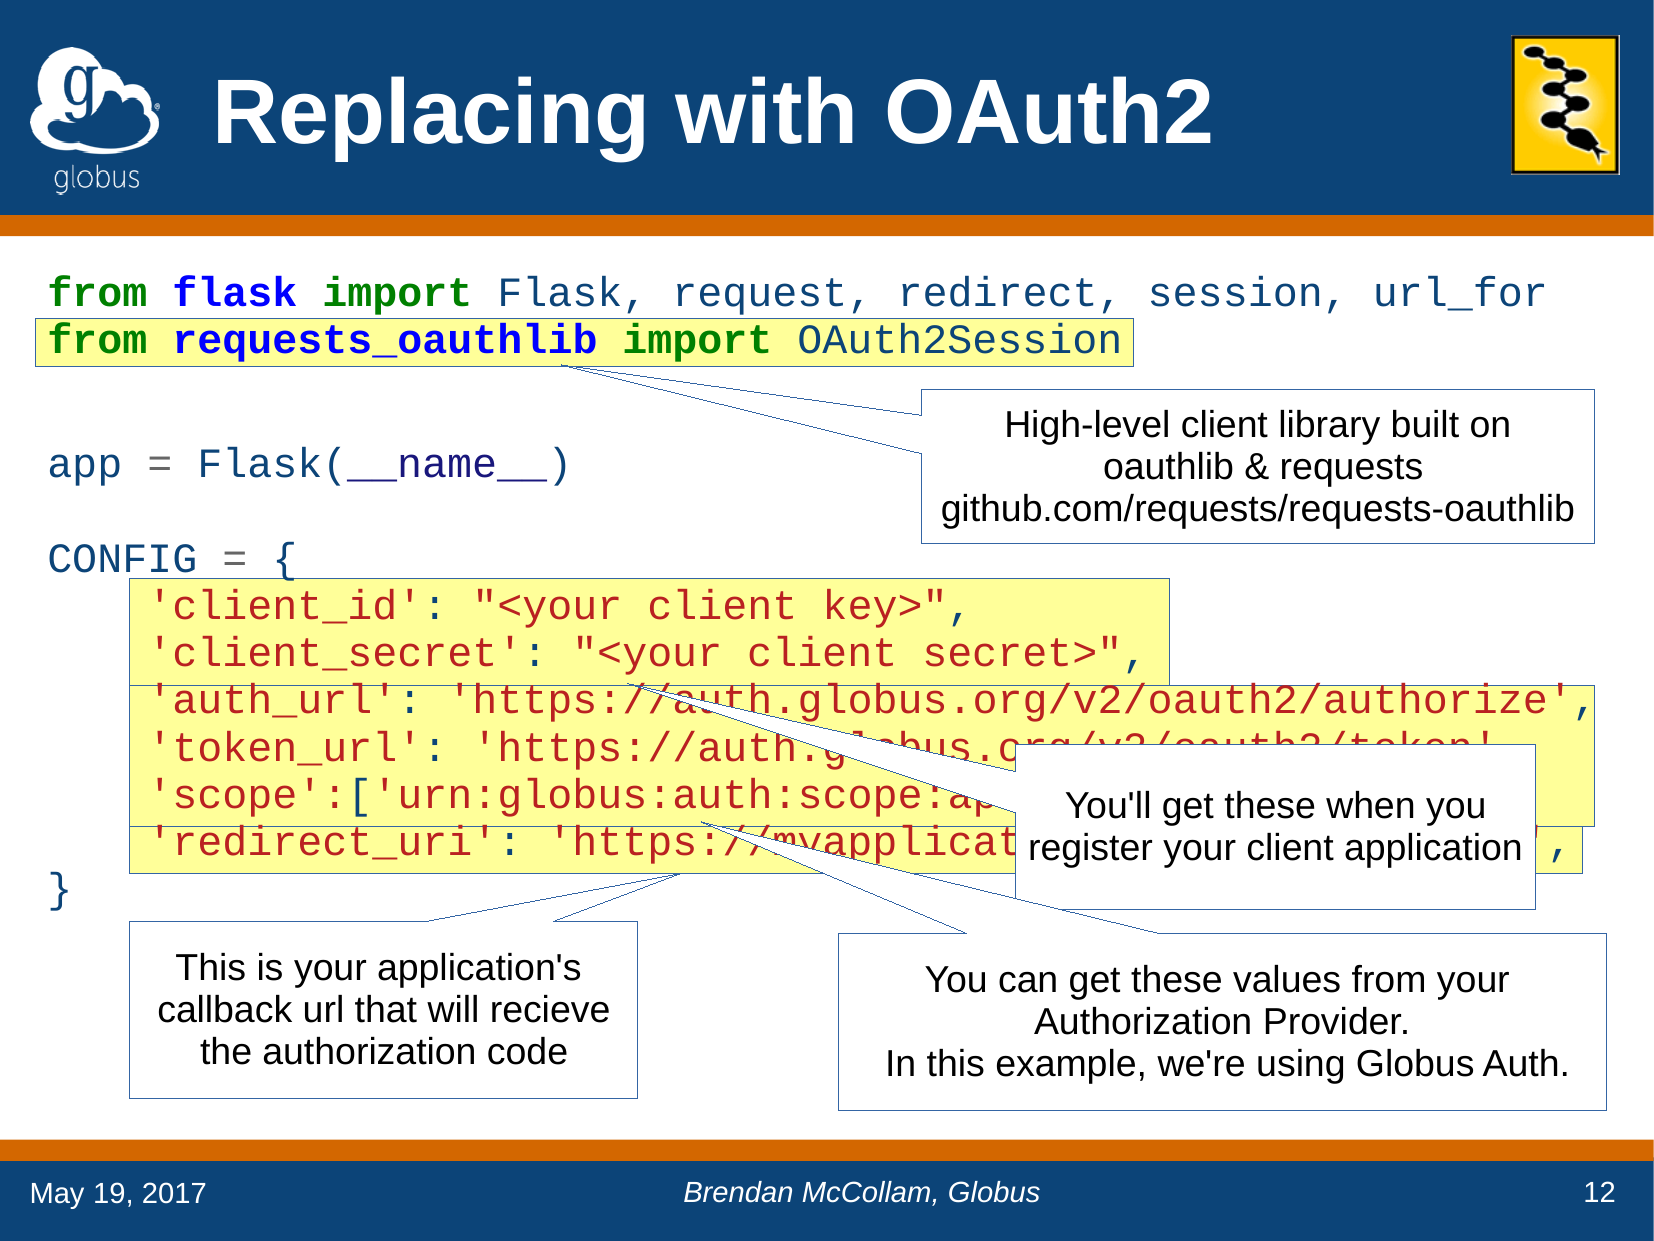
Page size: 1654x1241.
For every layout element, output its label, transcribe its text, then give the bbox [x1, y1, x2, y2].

picture [30, 47, 160, 195]
text_box This is your application's callback url that will recieve the authorization code [129, 873, 681, 1099]
text_box You can get these values from your Authorization Provider. In this example, we're using Globus Auth. [701, 821, 1607, 1111]
text_box High-level client library built on oauthlib & requests github.com/requests/requests-oauthlib [561, 364, 1595, 544]
picture [1511, 35, 1620, 175]
title Replacing with OAuth2 [212, 8, 1465, 216]
text_box You'll get these when you register your client application [627, 683, 1536, 910]
list from flask import Flask, request, redirect, session, url_for from requests_oauthlib import OAuth2Session app = Flask(__name__) CONFIG = { 'client_id': "<your client key>", 'client_secret': "<your client secret>", 'auth_url': 'https://auth.globus.org/v2/oauth2/authorize', 'token_url': 'https://auth.globus.org/v2/oauth2/token', 'scope':['urn:globus:auth:scope:api.globus.org:all'], 'redirect_uri': 'https://myapplication.example/callback', } [47, 271, 1607, 1111]
text_box [35, 318, 47, 367]
